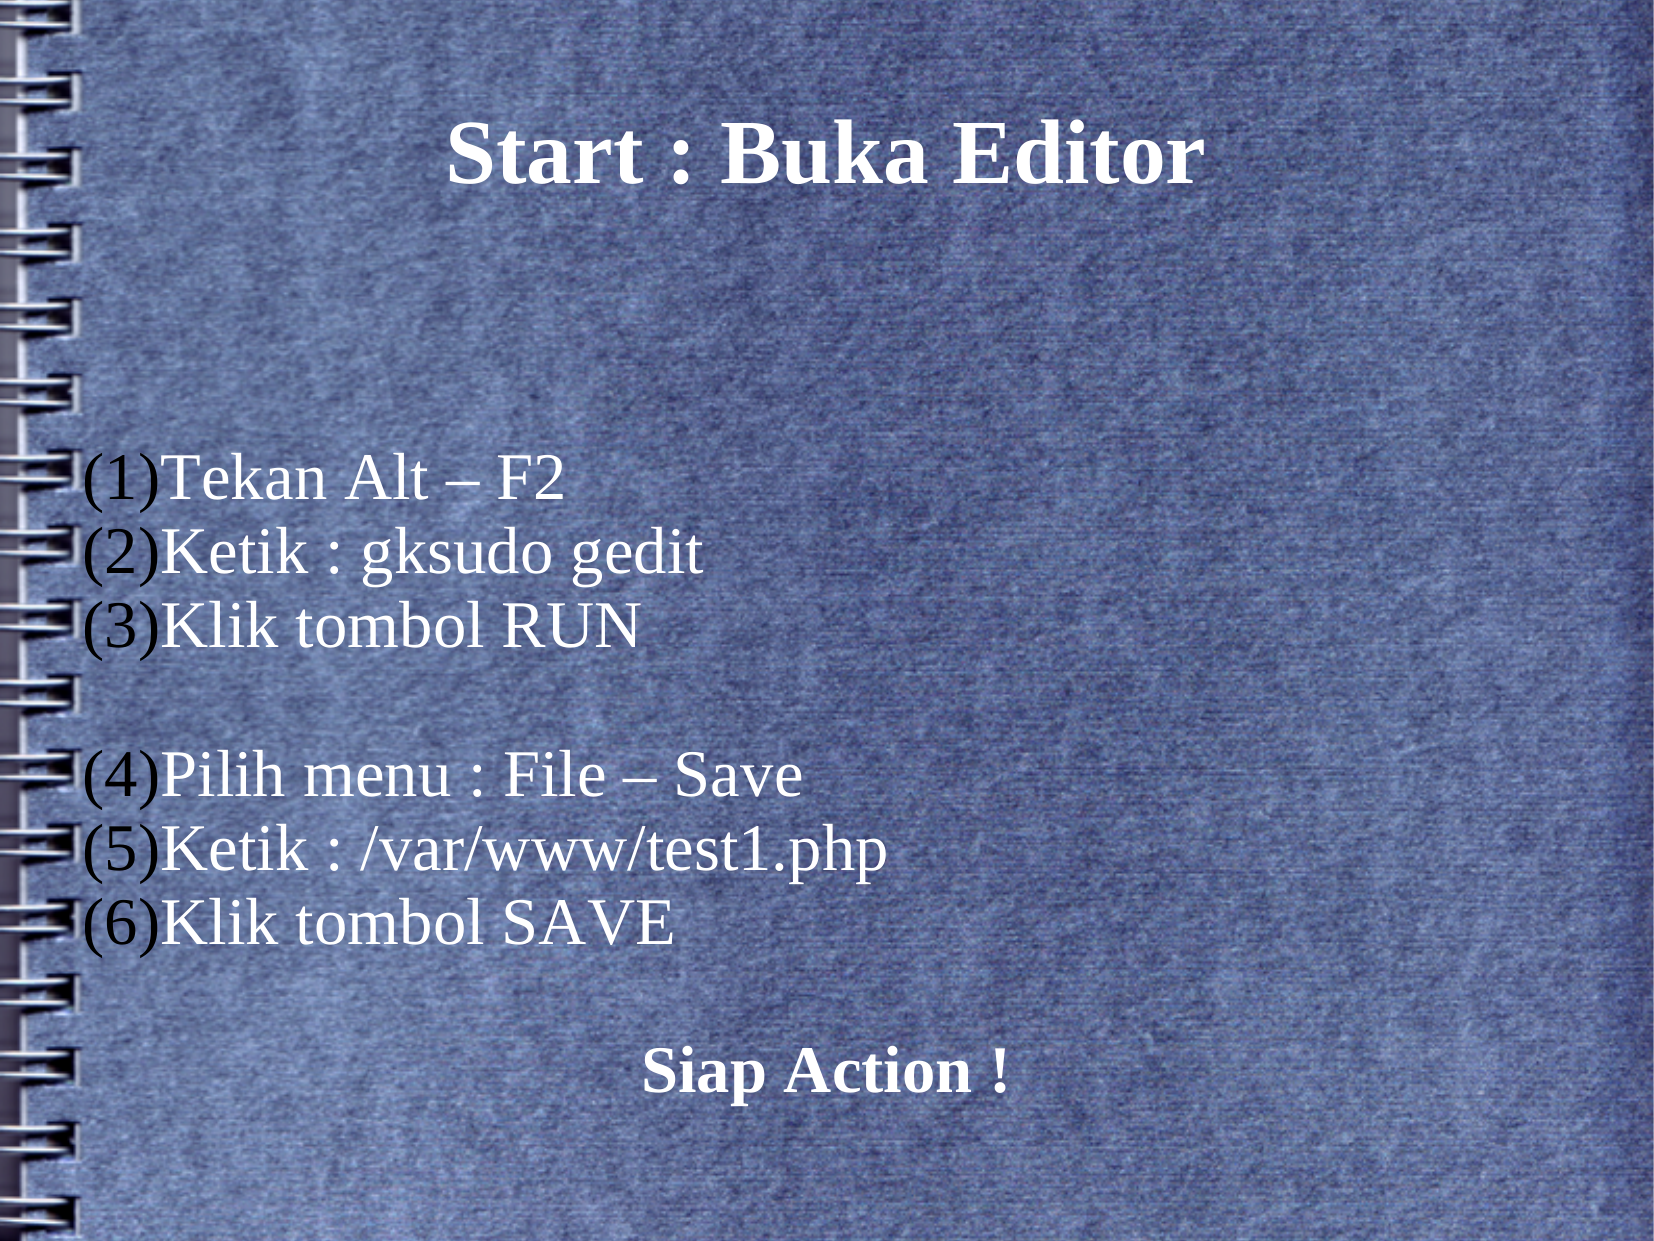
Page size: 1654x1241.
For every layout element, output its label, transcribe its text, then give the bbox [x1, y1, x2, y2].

title Start : Buka Editor [82, 56, 1571, 250]
subtitle Tekan Alt – F2 Ketik : gksudo gedit Klik tombol RUN Pilih menu : File – Save Ketik : /var/www/test1.php Klik tombol SAVE Siap Action ! [82, 292, 1571, 1107]
picture [0, 0, 1654, 1241]
